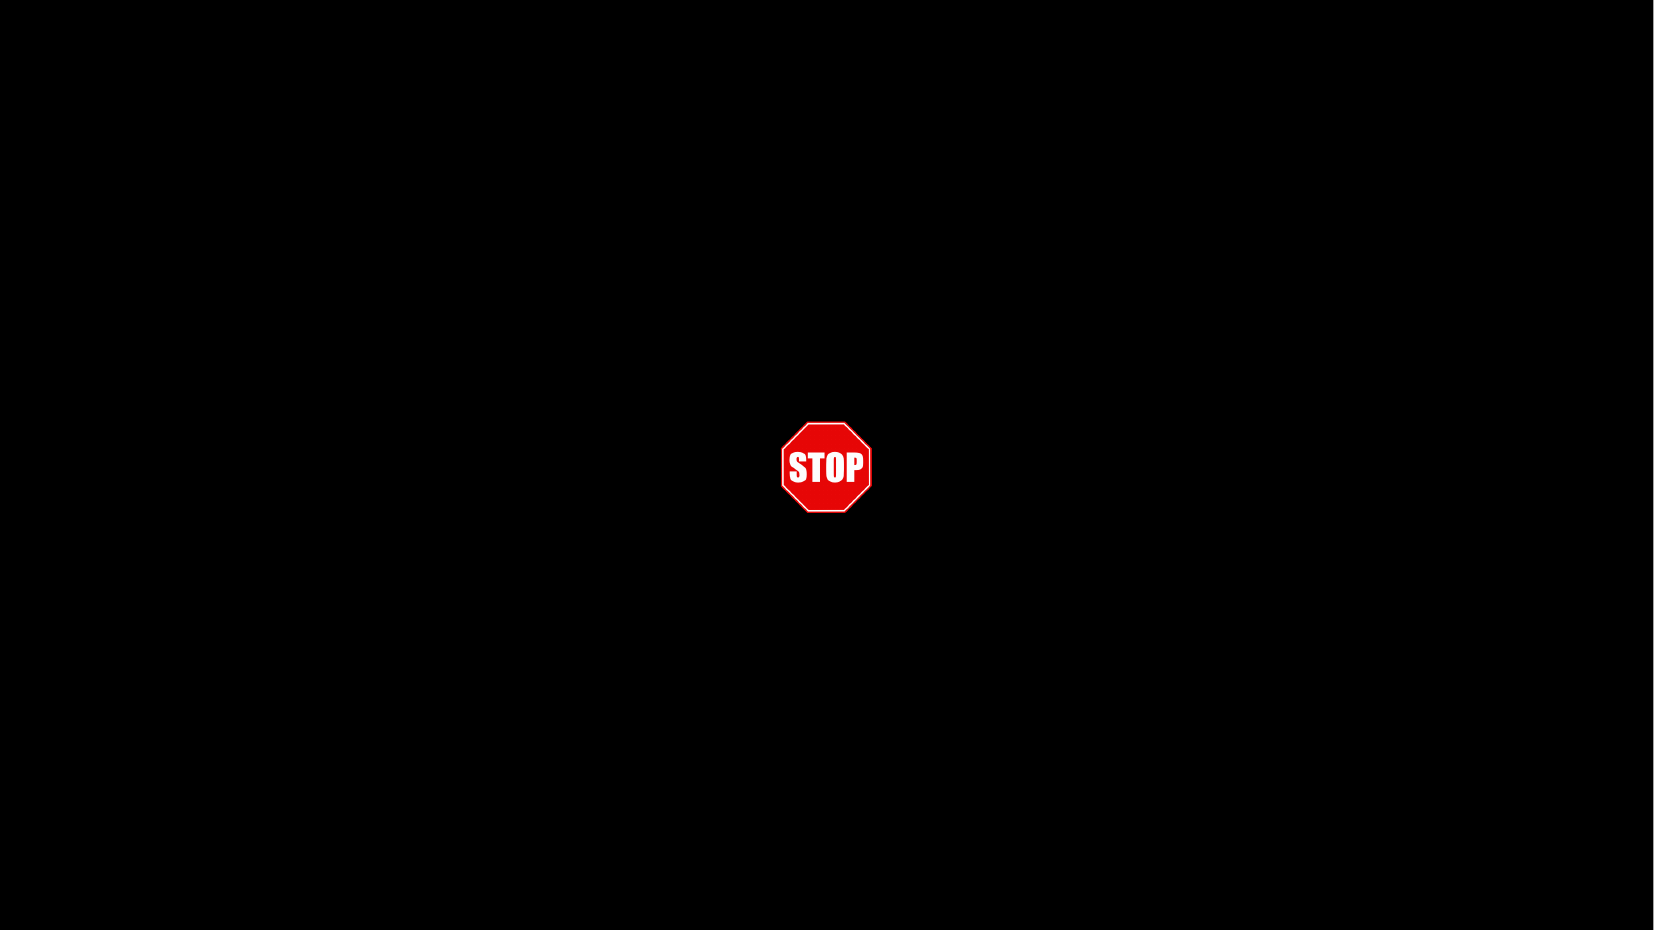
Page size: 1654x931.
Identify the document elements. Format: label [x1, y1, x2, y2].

picture [736, 417, 894, 513]
